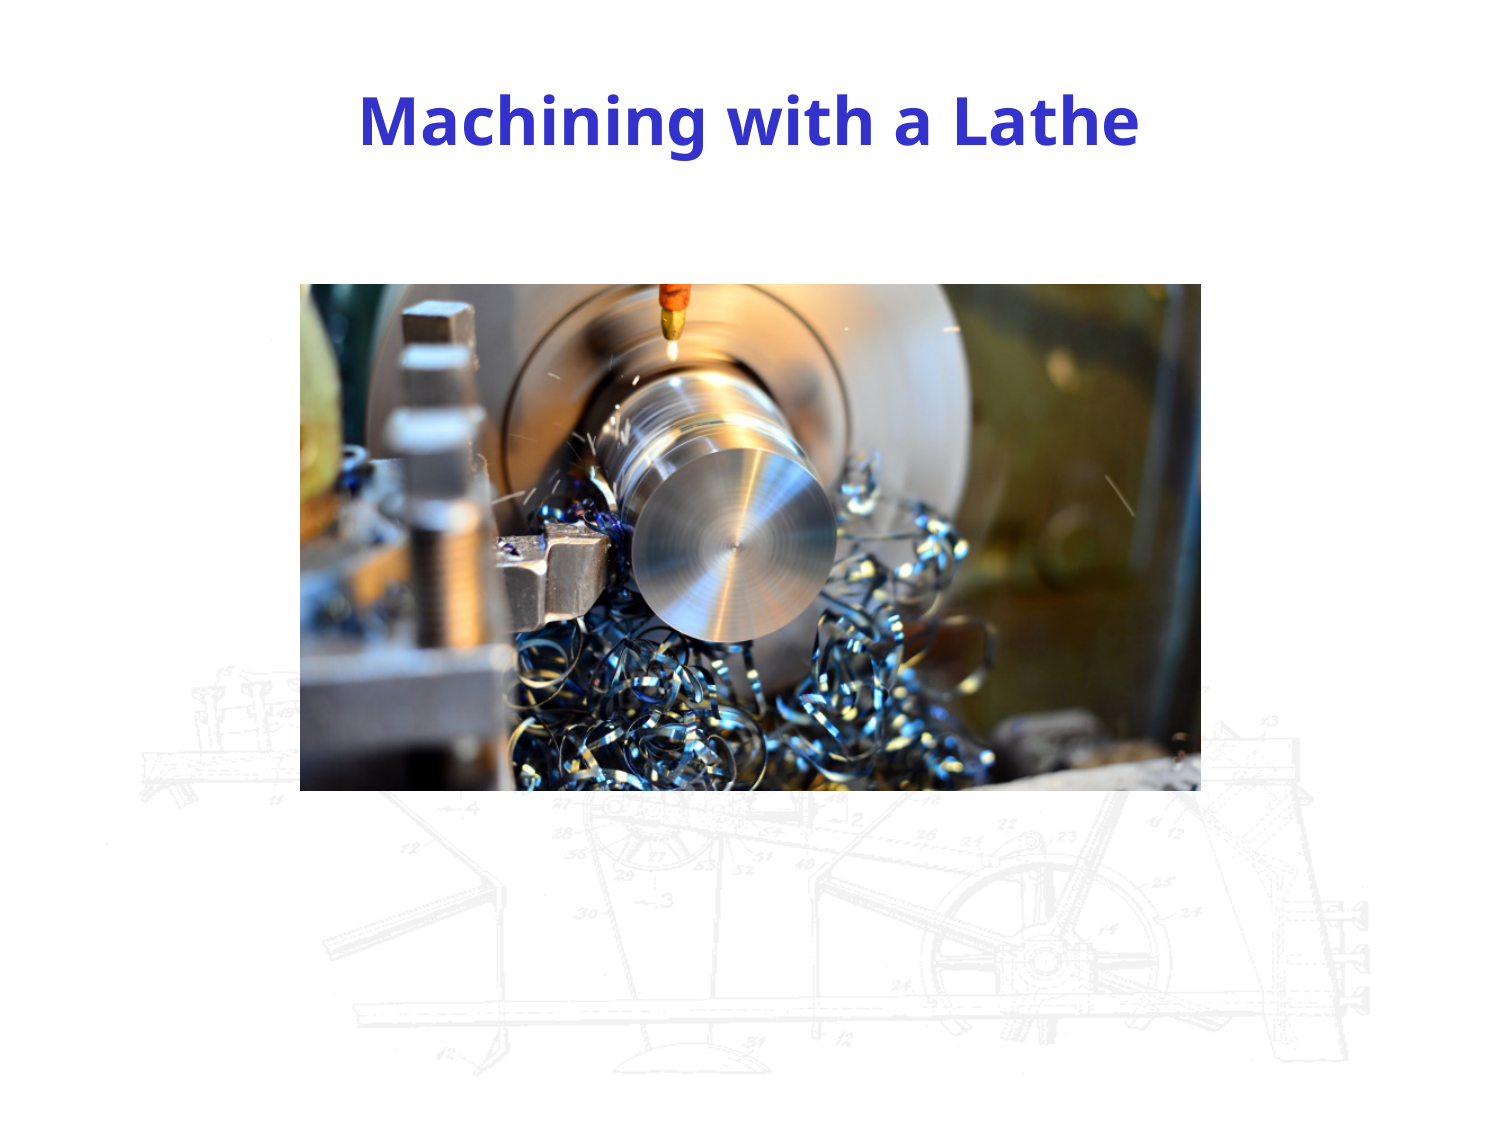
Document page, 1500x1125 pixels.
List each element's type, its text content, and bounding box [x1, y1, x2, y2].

text_box Machining with a Lathe [112, 50, 1388, 188]
picture [0, 0, 1500, 1125]
